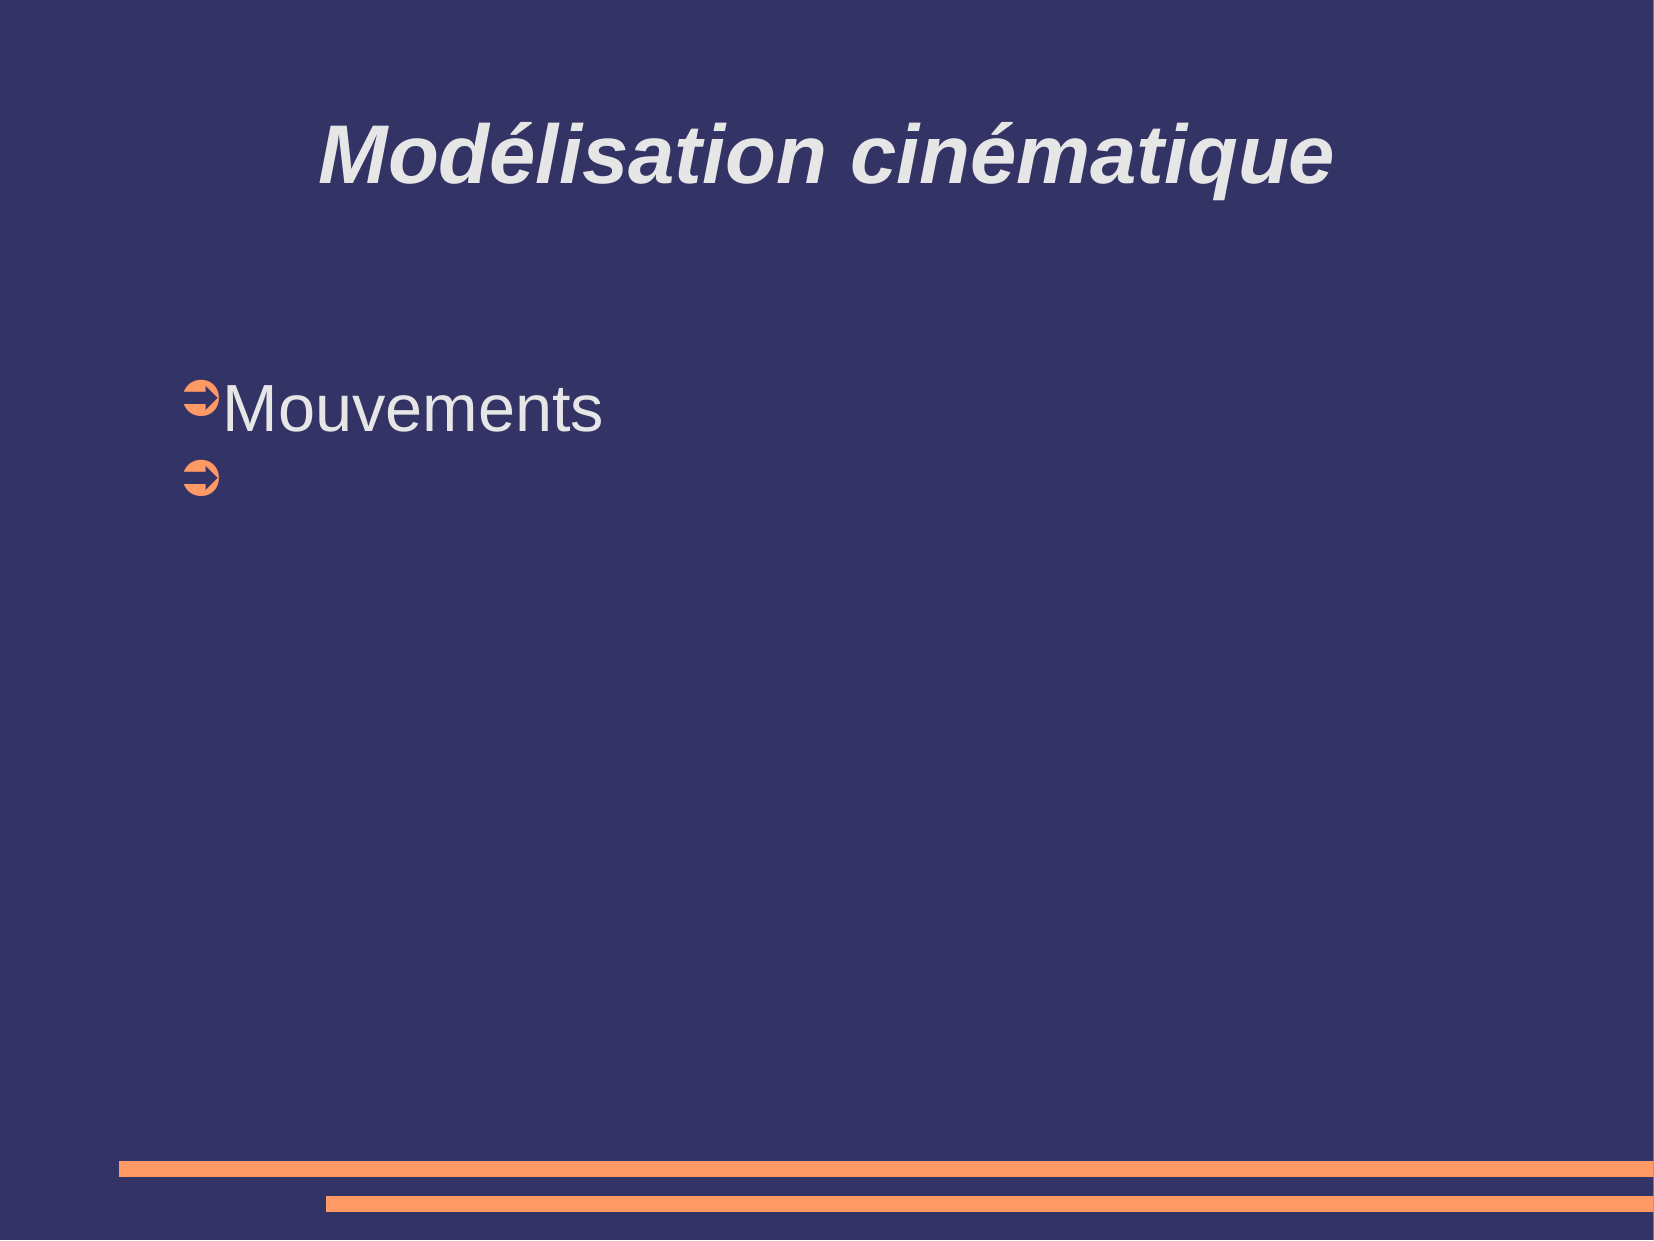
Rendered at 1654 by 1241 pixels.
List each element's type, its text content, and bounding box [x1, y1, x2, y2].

list Mouvements [178, 364, 1570, 1147]
title Modélisation cinématique [121, 46, 1534, 254]
